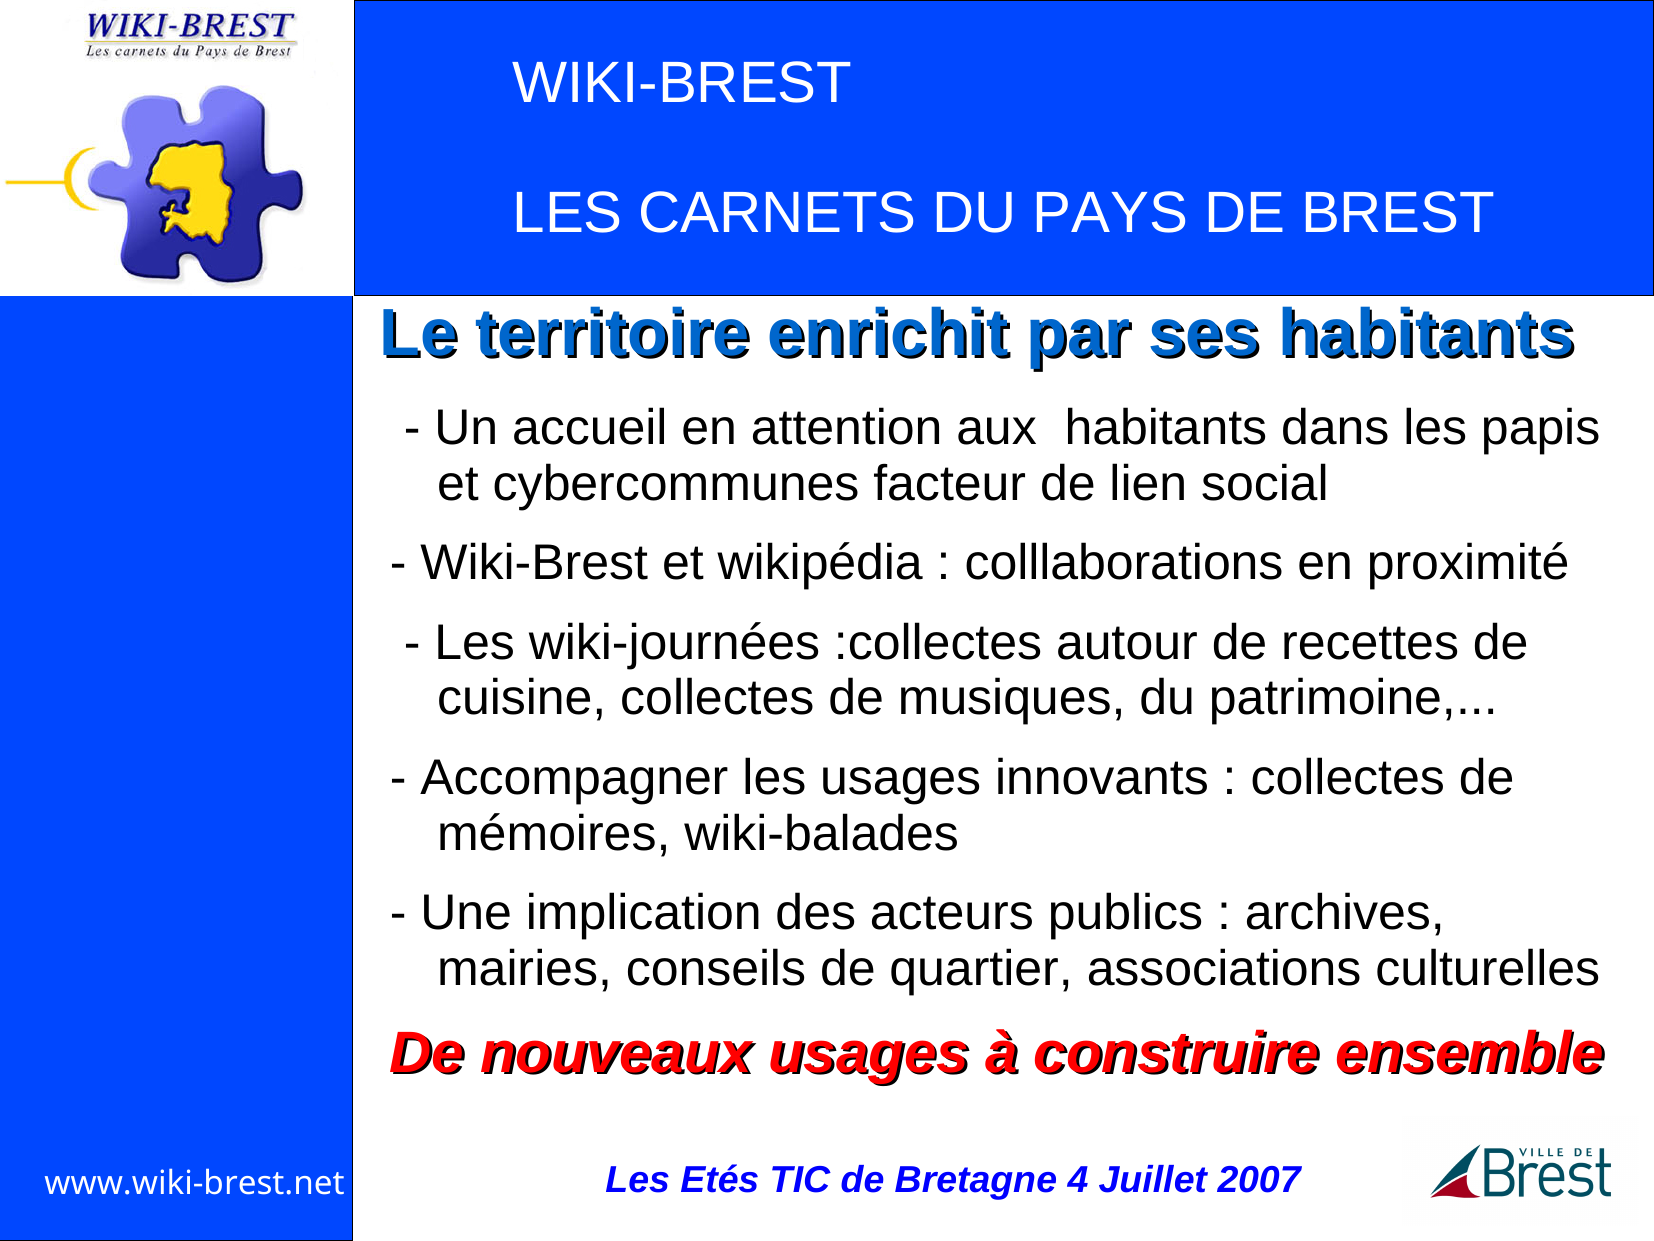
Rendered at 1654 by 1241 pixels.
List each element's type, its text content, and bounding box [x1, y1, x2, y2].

list Le territoire enrichit par ses habitants - Un accueil en attention aux habitants dans les papis et cybercommunes facteur de lien social - Wiki-Brest et wikipédia : colllaborations en proximité - Les wiki-journées :collectes autour de recettes de cuisine, collectes de musiques, du patrimoine,... - Accompagner les usages innovants : collectes de mémoires, wiki-balades - Une implication des acteurs publics : archives, mairies, conseils de quartier, associations culturelles De nouveaux usages à construire ensemble [295, 295, 1625, 1086]
picture [1402, 1116, 1639, 1226]
picture [0, 0, 354, 296]
